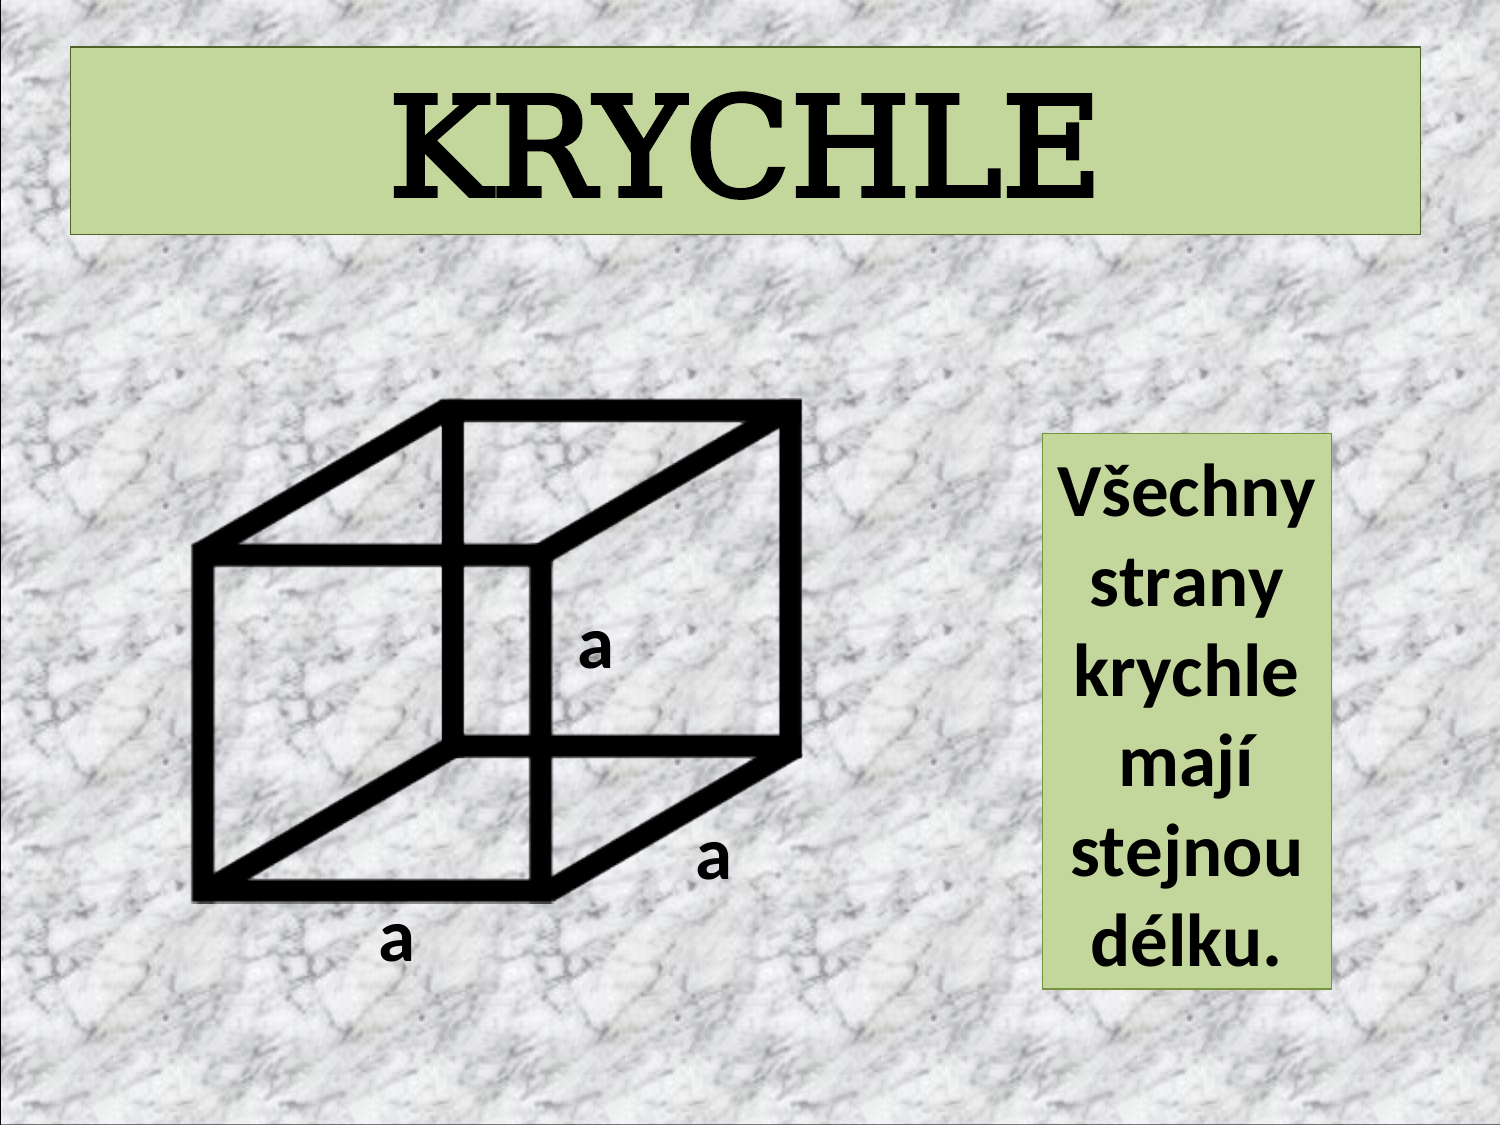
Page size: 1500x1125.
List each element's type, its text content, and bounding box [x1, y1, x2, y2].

title KRYCHLE [70, 46, 1421, 235]
text_box Všechny strany krychle mají stejnou délku. [1042, 433, 1332, 989]
picture [0, 0, 1500, 1125]
text_box a [680, 796, 747, 903]
text_box a [562, 585, 630, 692]
text_box a [363, 878, 431, 985]
